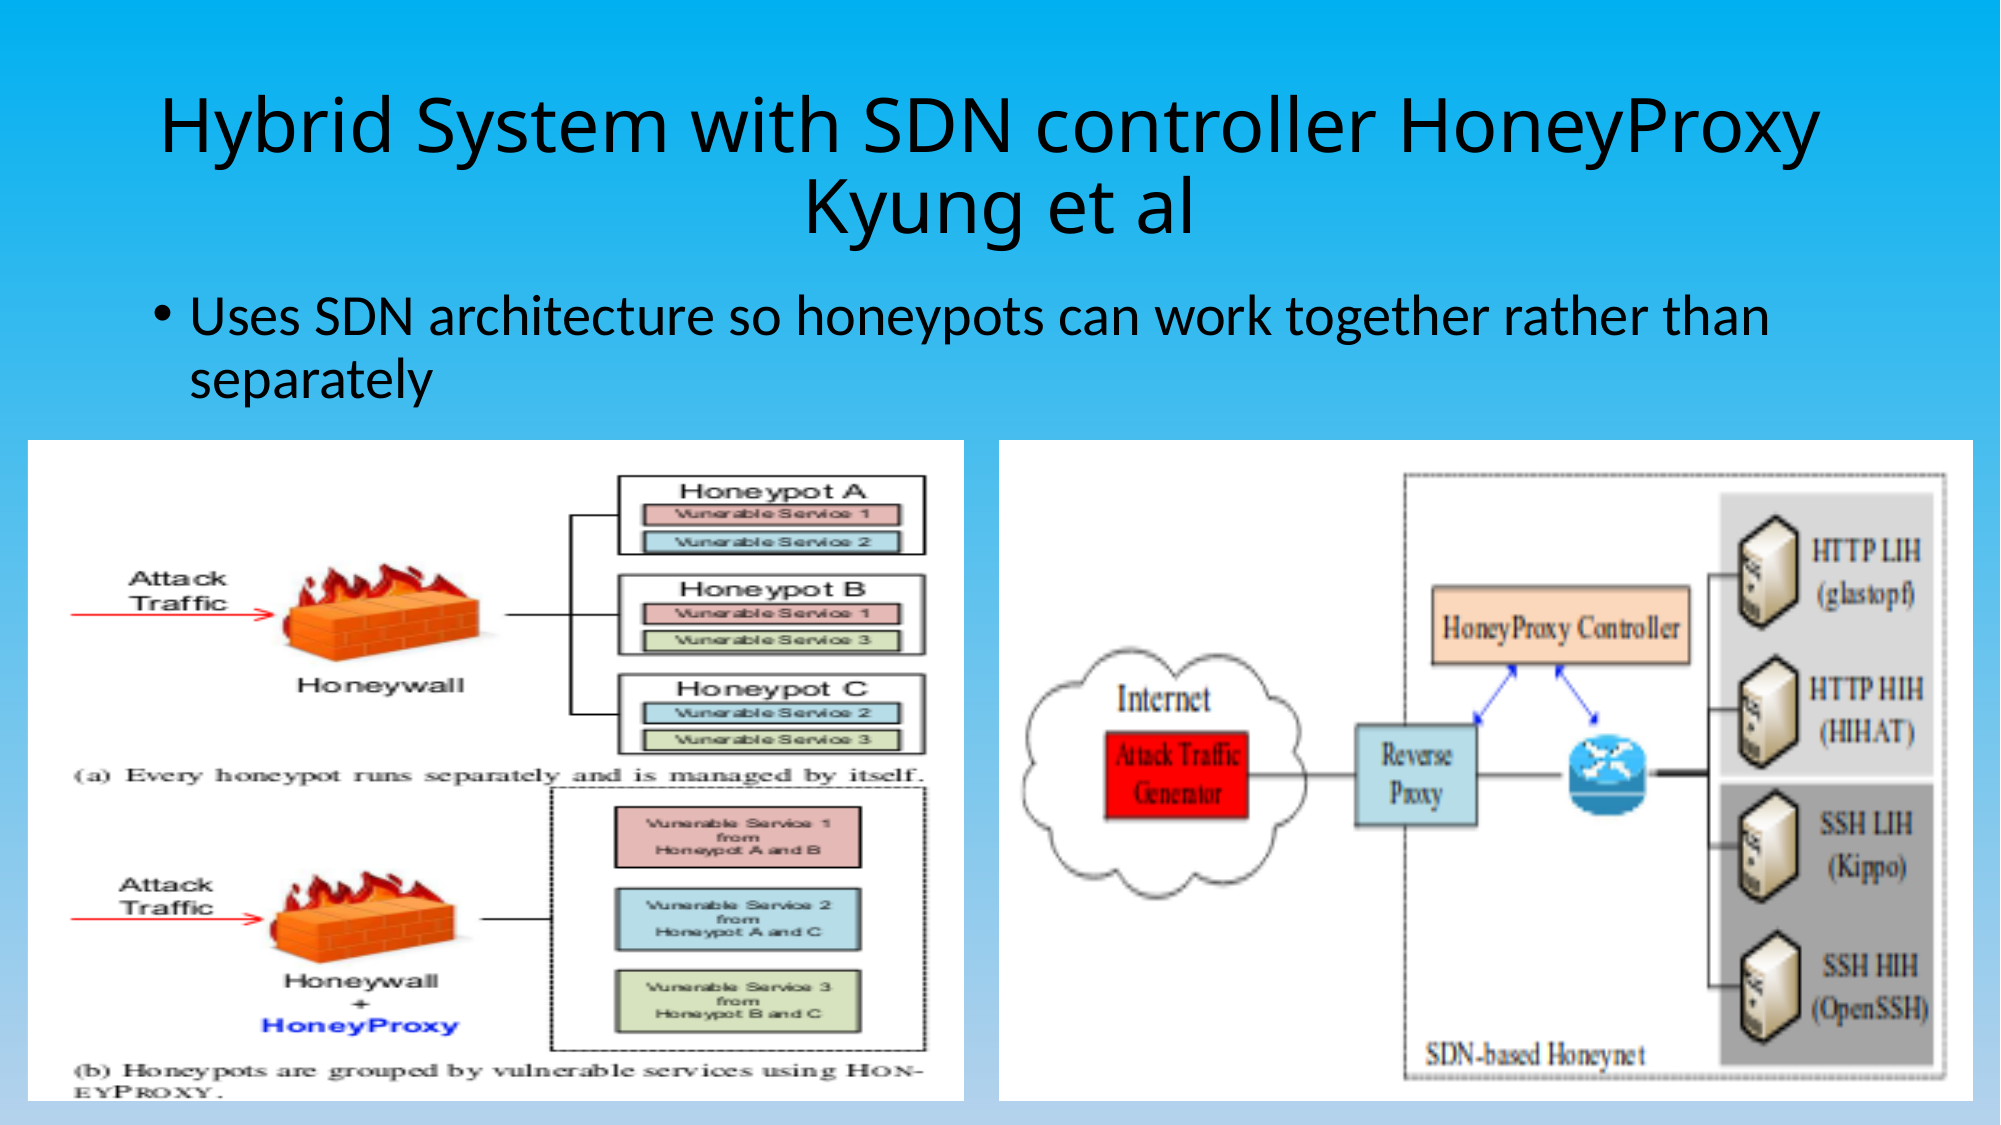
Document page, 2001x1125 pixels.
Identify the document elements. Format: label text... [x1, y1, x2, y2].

picture [999, 440, 1973, 1101]
title Hybrid System with SDN controller HoneyProxy Kyung et al [137, 59, 1863, 277]
list Uses SDN architecture so honeypots can work together rather than separately [137, 277, 1863, 992]
picture [27, 440, 964, 1101]
